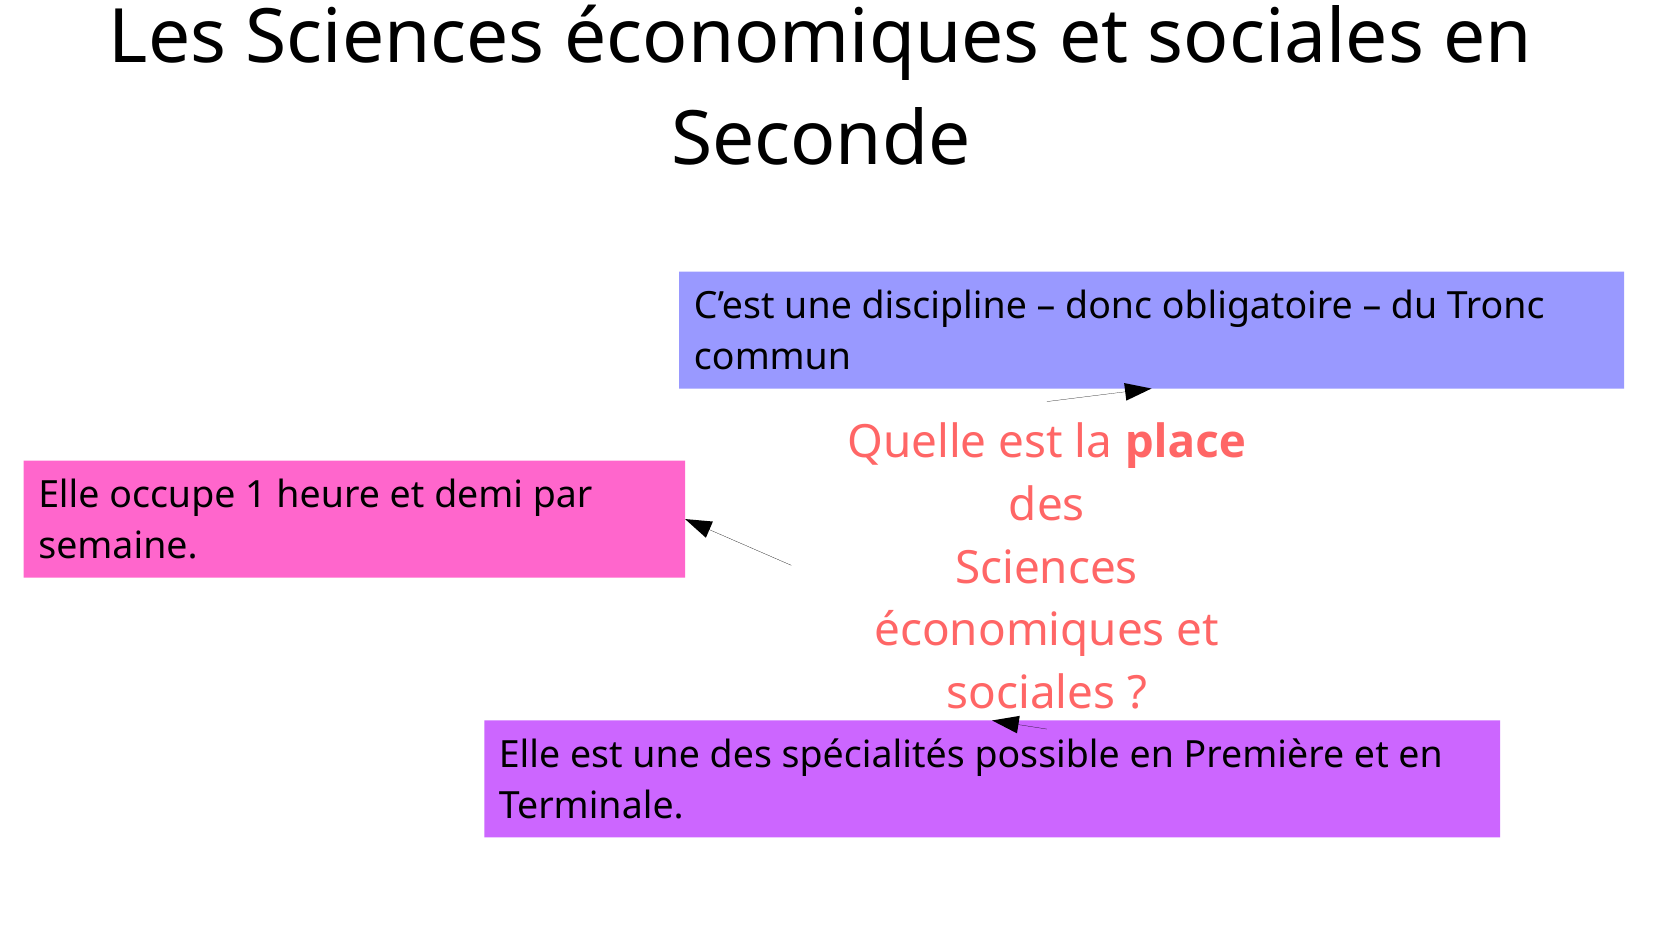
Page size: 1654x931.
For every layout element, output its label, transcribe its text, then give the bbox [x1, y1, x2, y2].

text_box C’est une discipline – donc obligatoire – du Tronc commun [679, 271, 1625, 332]
text_box Elle est une des spécialités possible en Première et en Terminale. [484, 720, 1501, 779]
title Les Sciences économiques et sociales en Seconde [47, 41, 1595, 128]
text_box Quelle est la place des Sciences économiques et sociales ? [791, 401, 1303, 579]
text_box Elle occupe 1 heure et demi par semaine. [23, 460, 686, 519]
